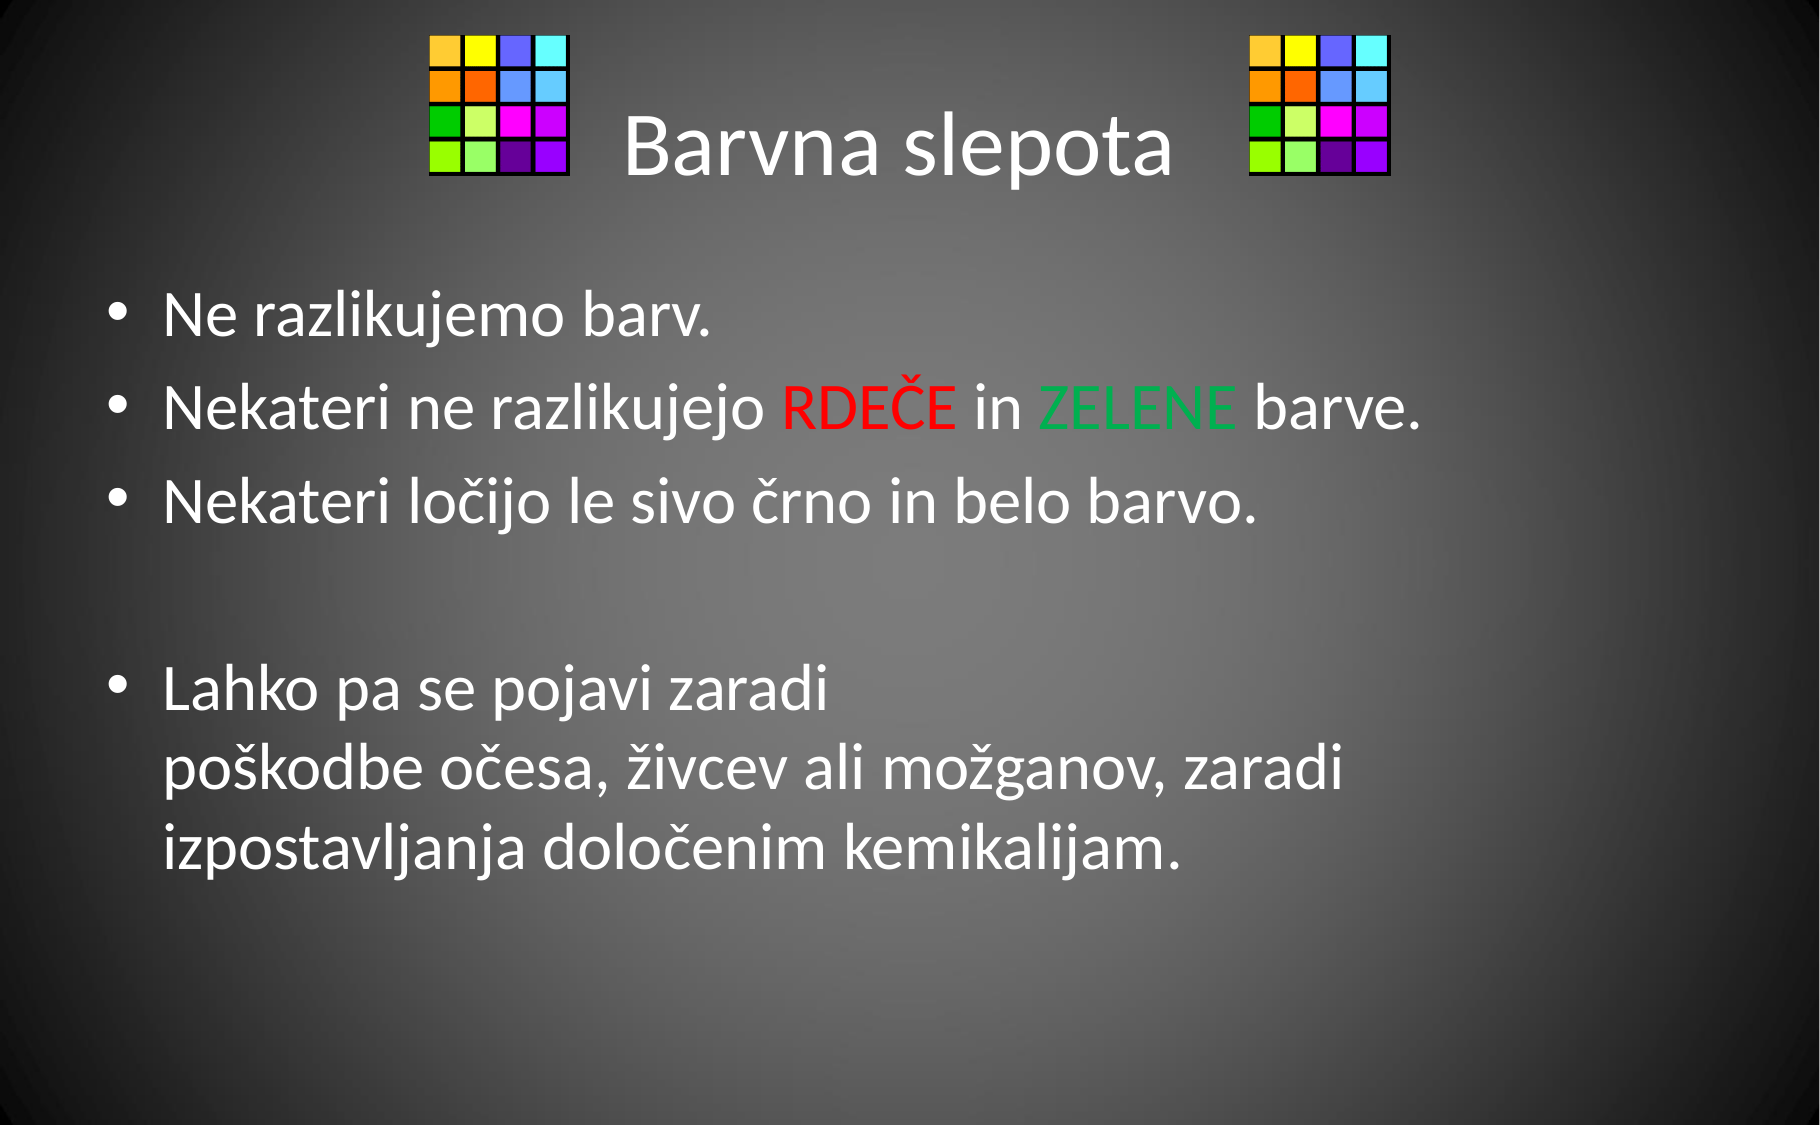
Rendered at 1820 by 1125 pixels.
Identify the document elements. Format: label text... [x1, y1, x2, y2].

picture [0, 0, 1820, 1125]
title Barvna slepota [90, 45, 1729, 233]
list Ne razlikujemo barv. Nekateri ne razlikujejo RDEČE in ZELENE barve. Nekateri ločijo le sivo črno in belo barvo. Lahko pa se pojavi zaradi poškodbe očesa, živcev ali možganov, zaradi izpostavljanja določenim kemikalijam. [90, 262, 1729, 1005]
